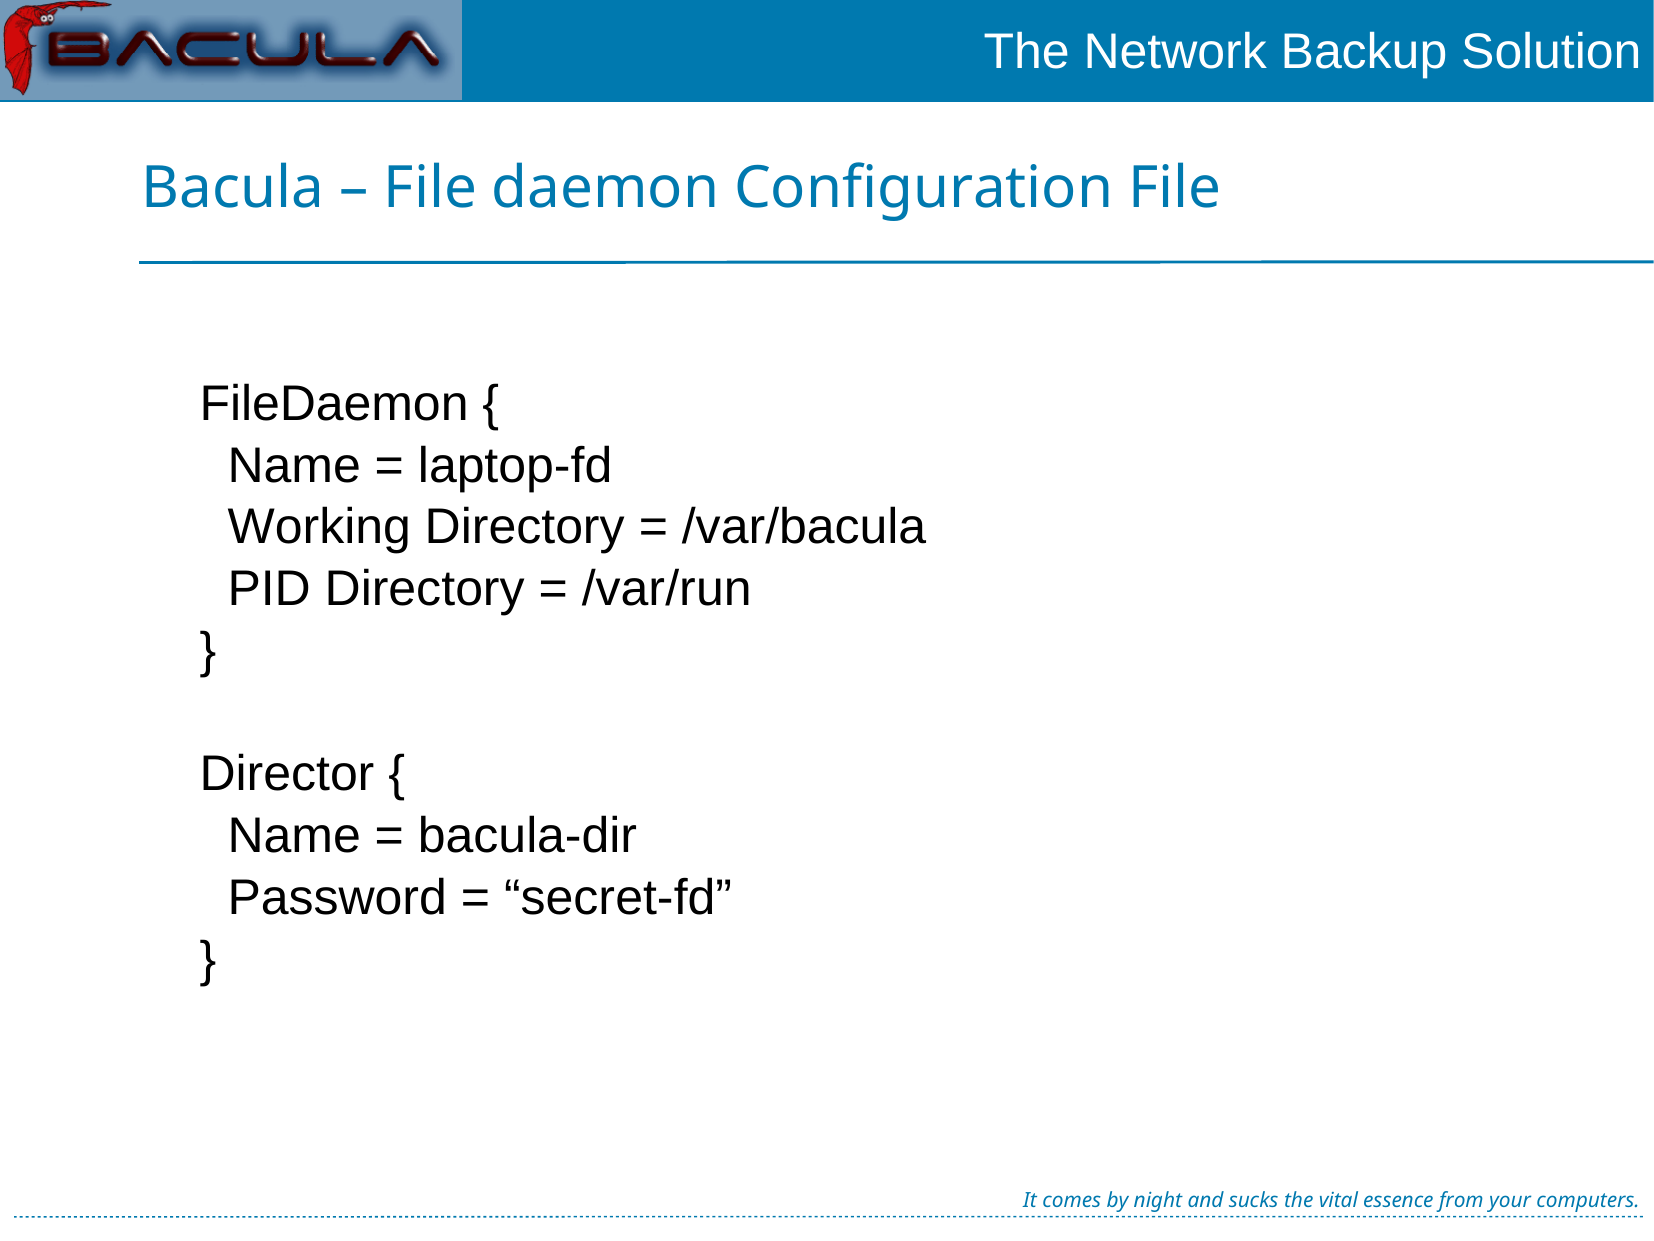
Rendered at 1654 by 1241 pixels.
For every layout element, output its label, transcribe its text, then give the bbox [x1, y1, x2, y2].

list FileDaemon { Name = laptop-fd Working Directory = /var/bacula PID Directory = /var/run } Director { Name = bacula-dir Password = “secret-fd” } [140, 375, 1534, 1127]
title Bacula – File daemon Configuration File [141, 112, 1501, 226]
picture [0, 0, 461, 99]
